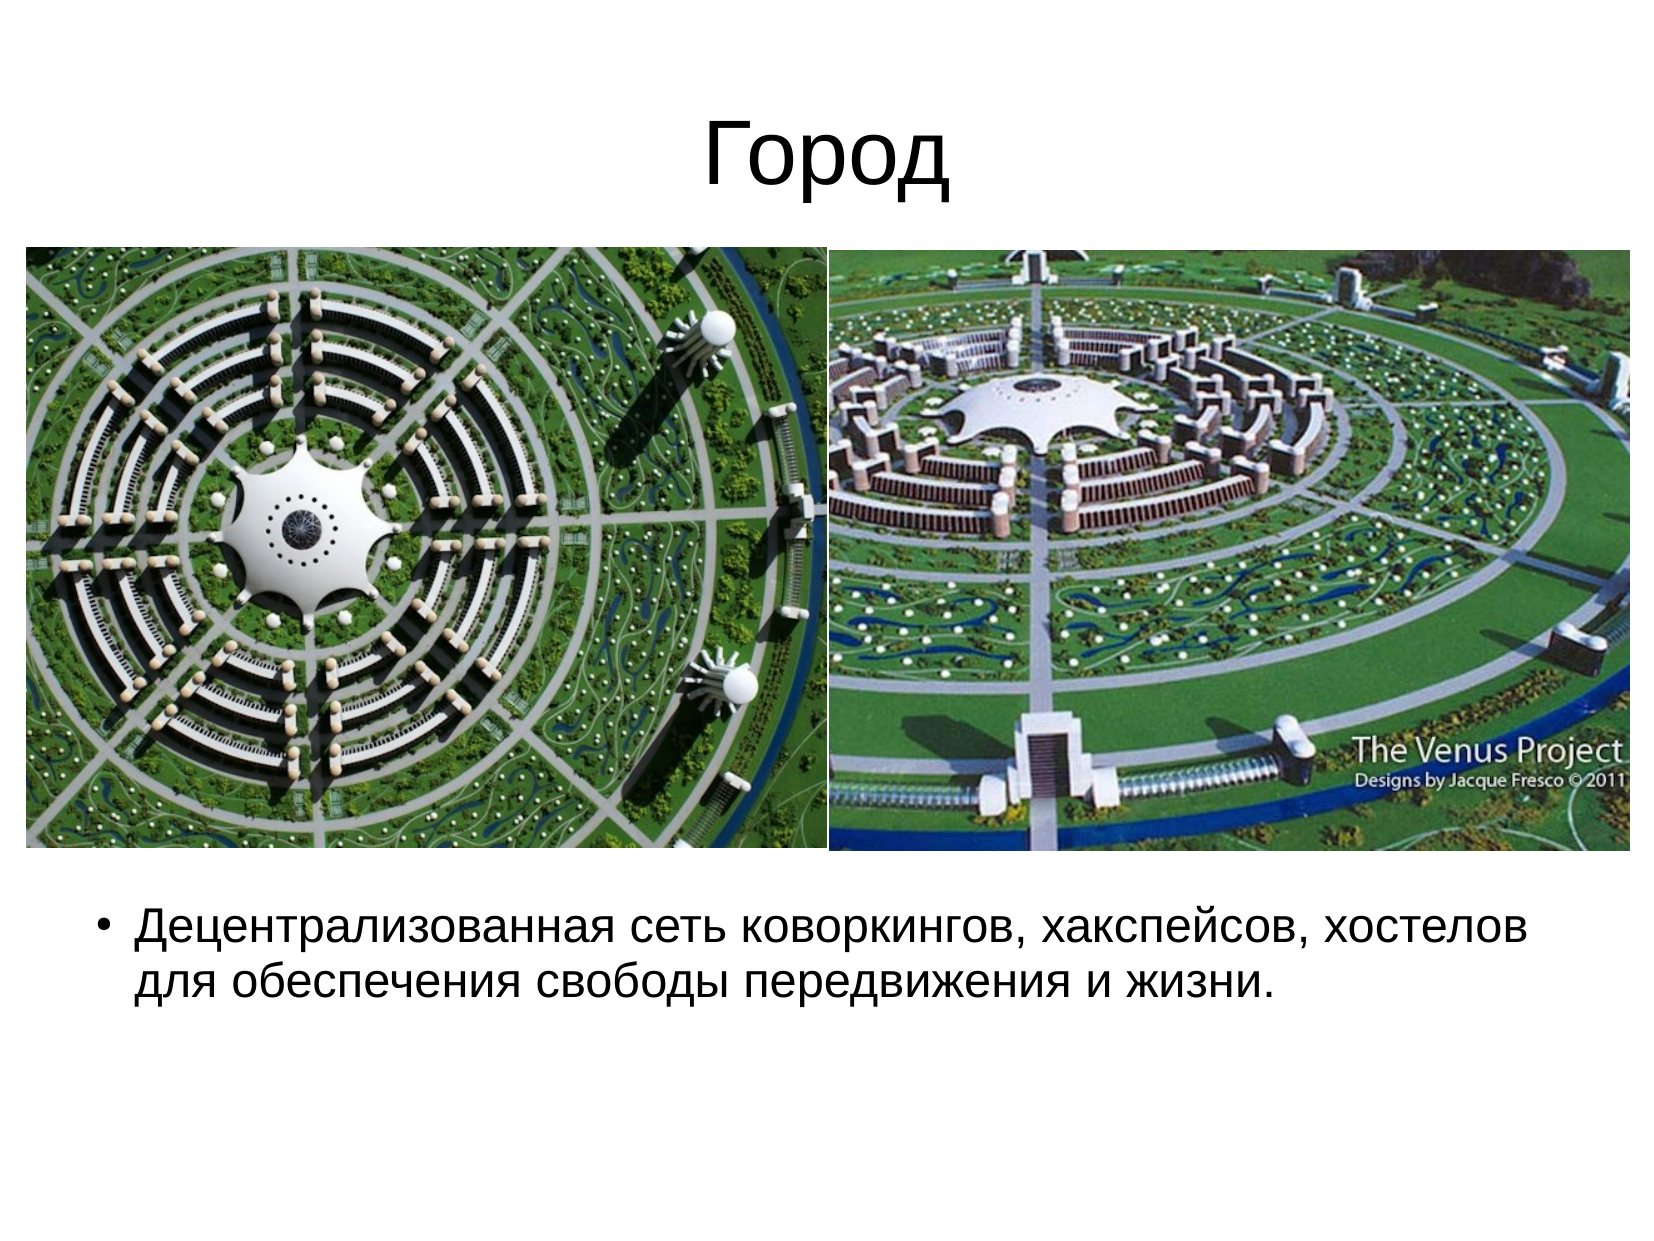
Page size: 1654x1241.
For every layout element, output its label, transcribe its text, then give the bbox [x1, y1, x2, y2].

picture [829, 250, 1630, 851]
title Город [82, 49, 1571, 257]
picture [26, 247, 827, 848]
list Децентрализованная сеть коворкингов, хакспейсов, хостелов для обеспечения свободы передвижения и жизни. [82, 290, 1571, 1010]
